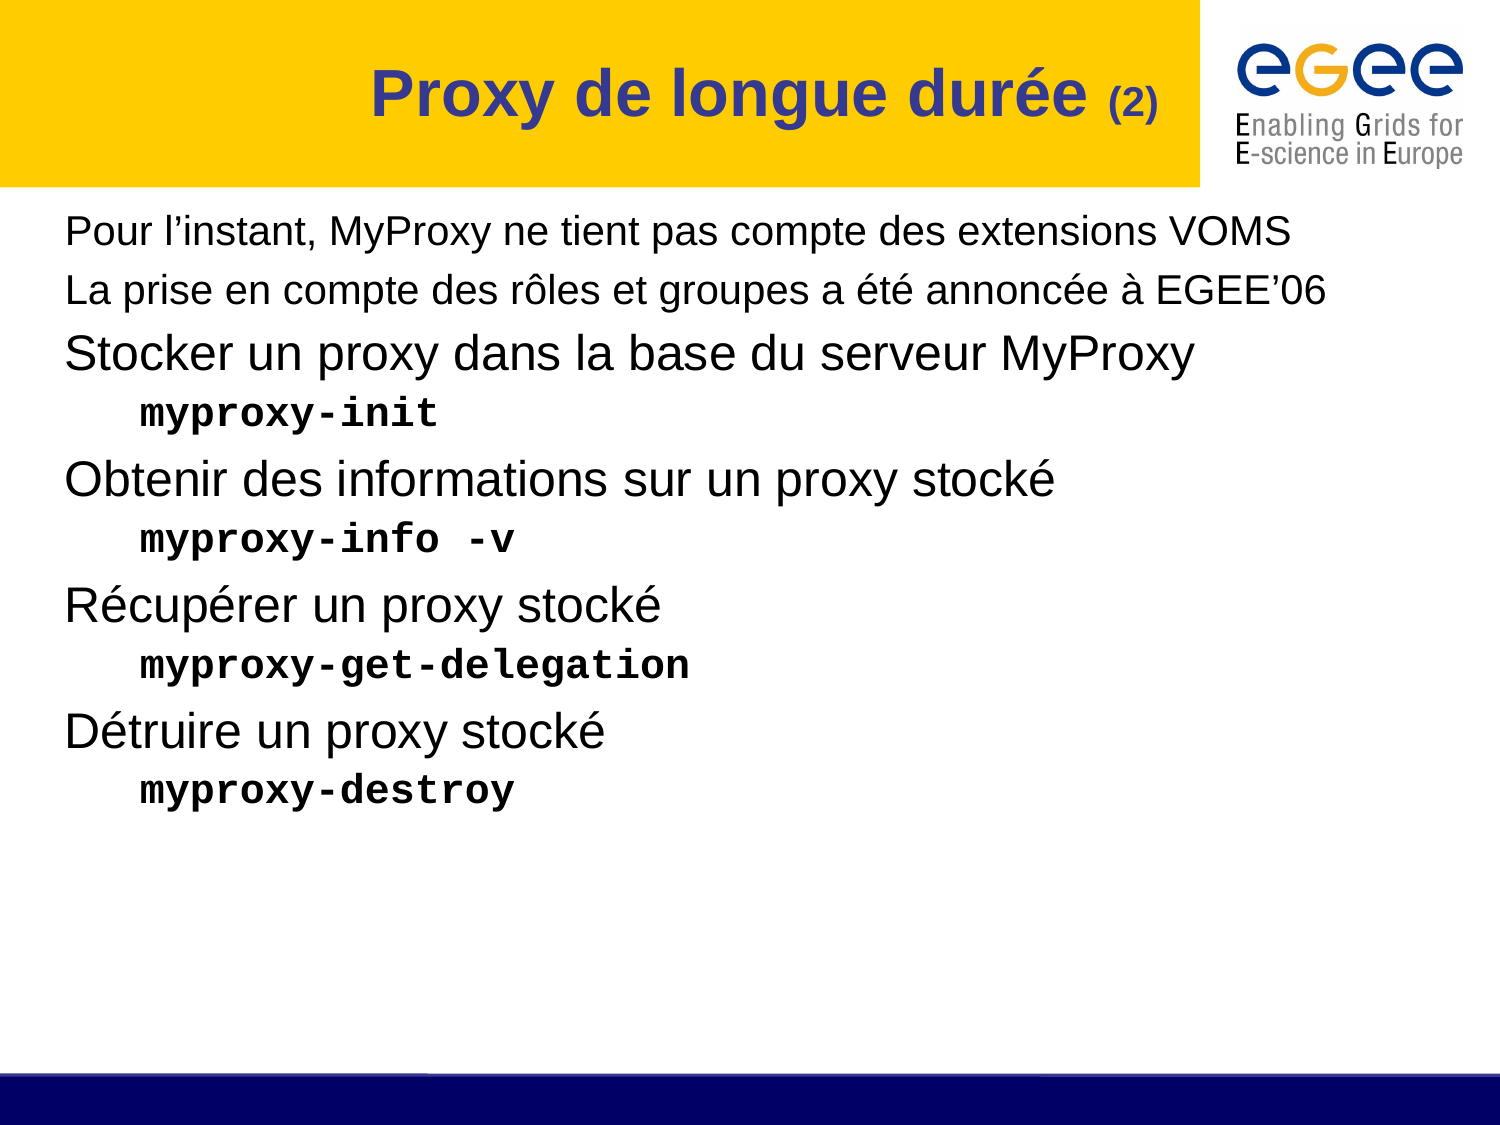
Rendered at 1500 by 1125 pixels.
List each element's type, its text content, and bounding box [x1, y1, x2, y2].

title Proxy de longue durée (2) [12, 35, 1174, 152]
picture [1237, 24, 1463, 169]
list Pour l’instant, MyProxy ne tient pas compte des extensions VOMS La prise en compte des rôles et groupes a été annoncée à EGEE’06 Stocker un proxy dans la base du serveur MyProxy myproxy-init Obtenir des informations sur un proxy stocké myproxy-info -v Récupérer un proxy stocké myproxy-get-delegation Détruire un proxy stocké myproxy-destroy [50, 200, 1462, 1012]
